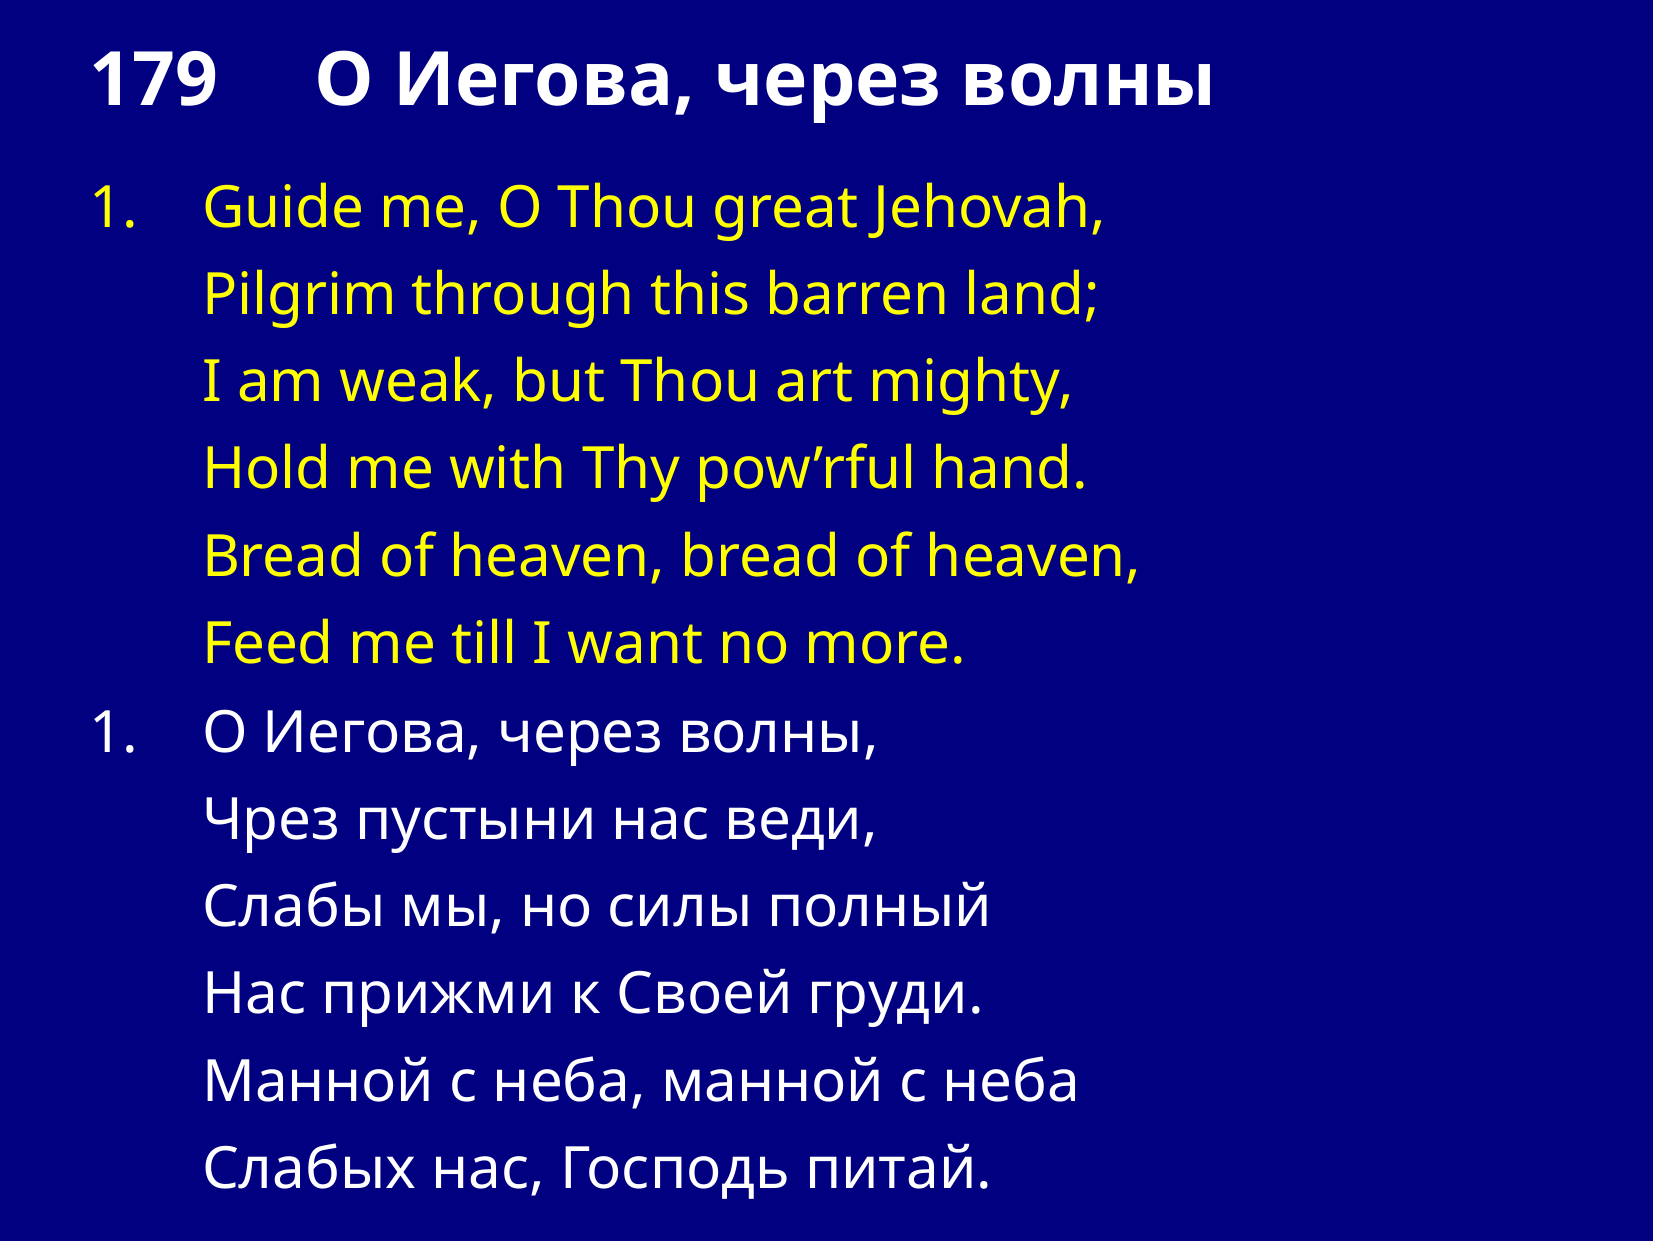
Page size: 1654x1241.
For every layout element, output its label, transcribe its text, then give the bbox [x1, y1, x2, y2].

text_box 1. Guide me, O Thou great Jehovah, Pilgrim through this barren land; I am weak, but Thou art mighty, Hold me with Thy pow’rful hand. Bread of heaven, bread of heaven, Feed me till I want no more. [75, 150, 1576, 638]
text_box 179 О Иегова, через волны [75, 18, 1576, 131]
text_box 1. О Иегова, через волны, Чрез пустыни нас веди, Слабы мы, но силы полный Нас прижми к Своей груди. Манной с неба, манной с неба Слабых нас, Господь питай. [75, 675, 1576, 1163]
